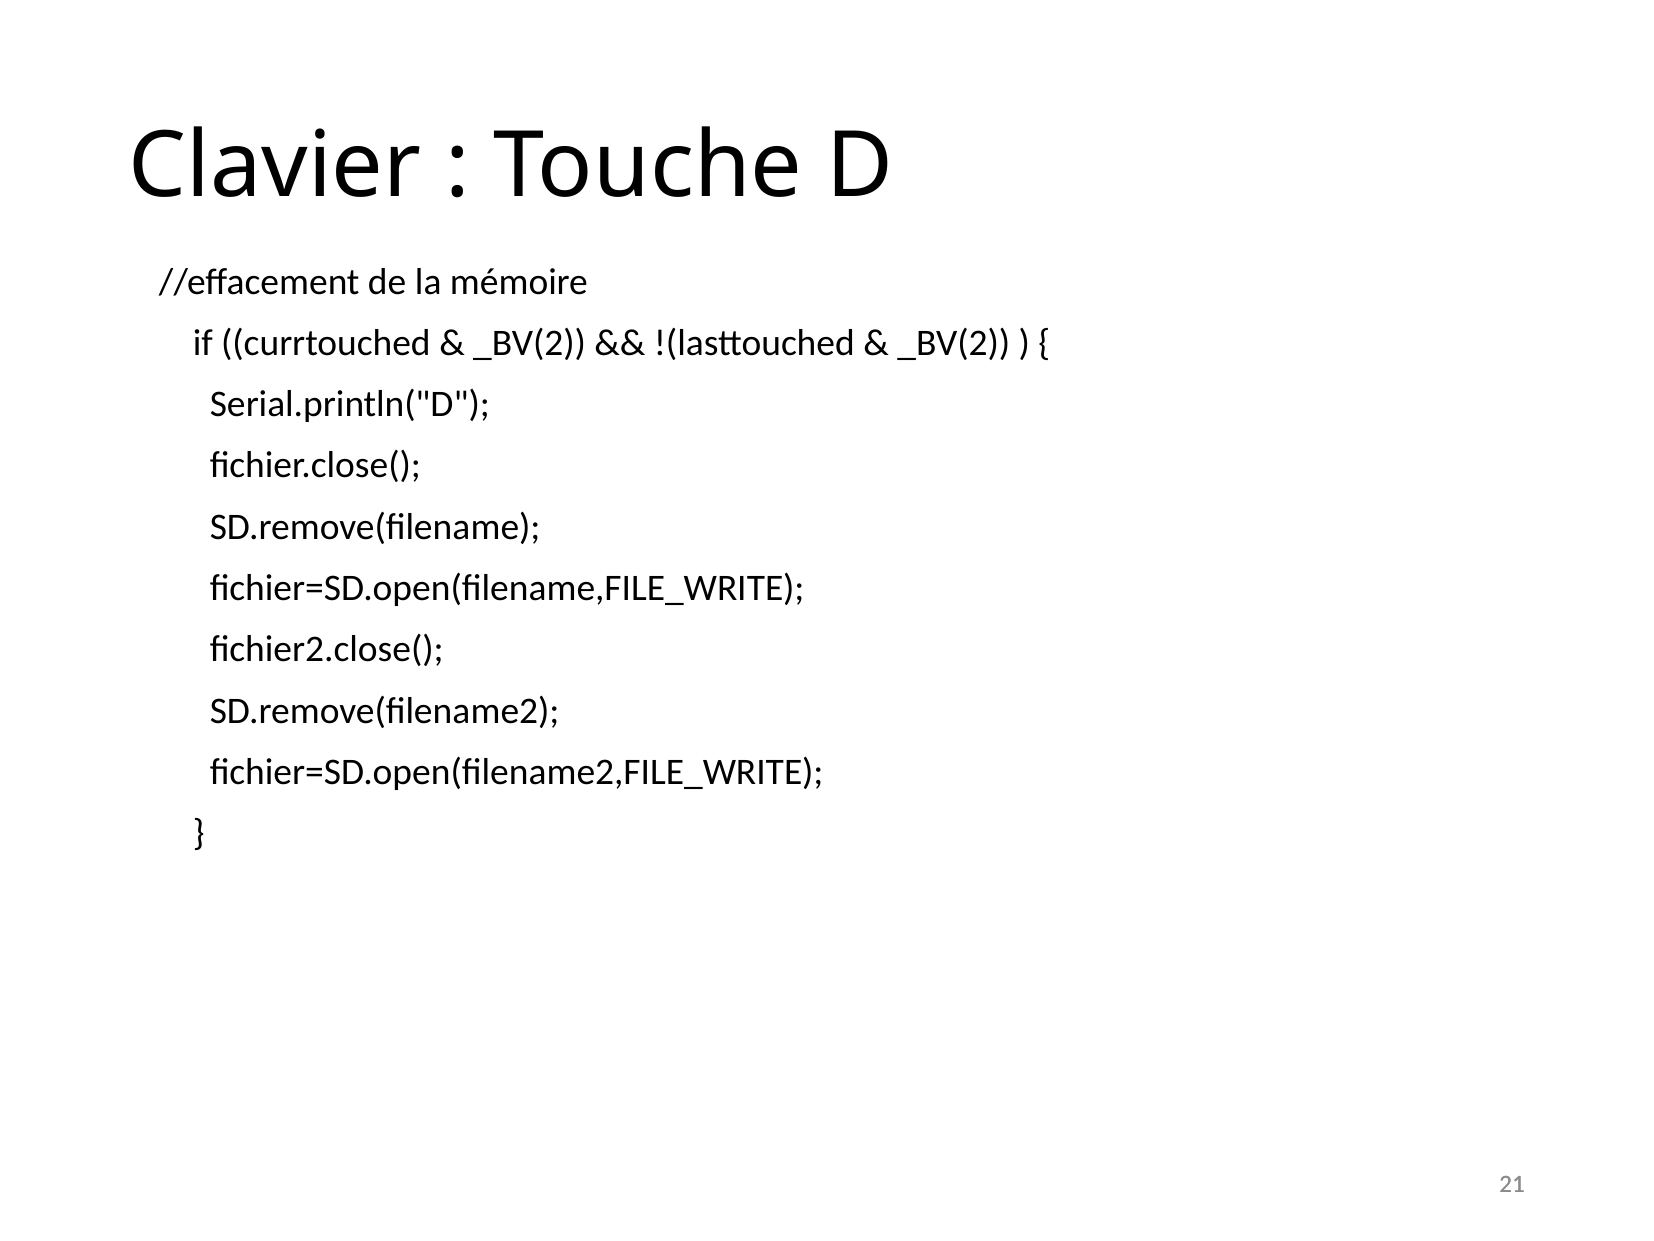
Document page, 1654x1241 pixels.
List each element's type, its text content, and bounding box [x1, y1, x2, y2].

title Clavier : Touche D [113, 66, 1540, 269]
list //effacement de la mémoire if ((currtouched & _BV(2)) && !(lasttouched & _BV(2)) ) { Serial.println("D"); fichier.close(); SD.remove(filename); fichier=SD.open(filename,FILE_WRITE); fichier2.close(); SD.remove(filename2); fichier=SD.open(filename2,FILE_WRITE); } [143, 269, 1337, 1004]
slide_number <numéro> [1167, 1149, 1540, 1216]
